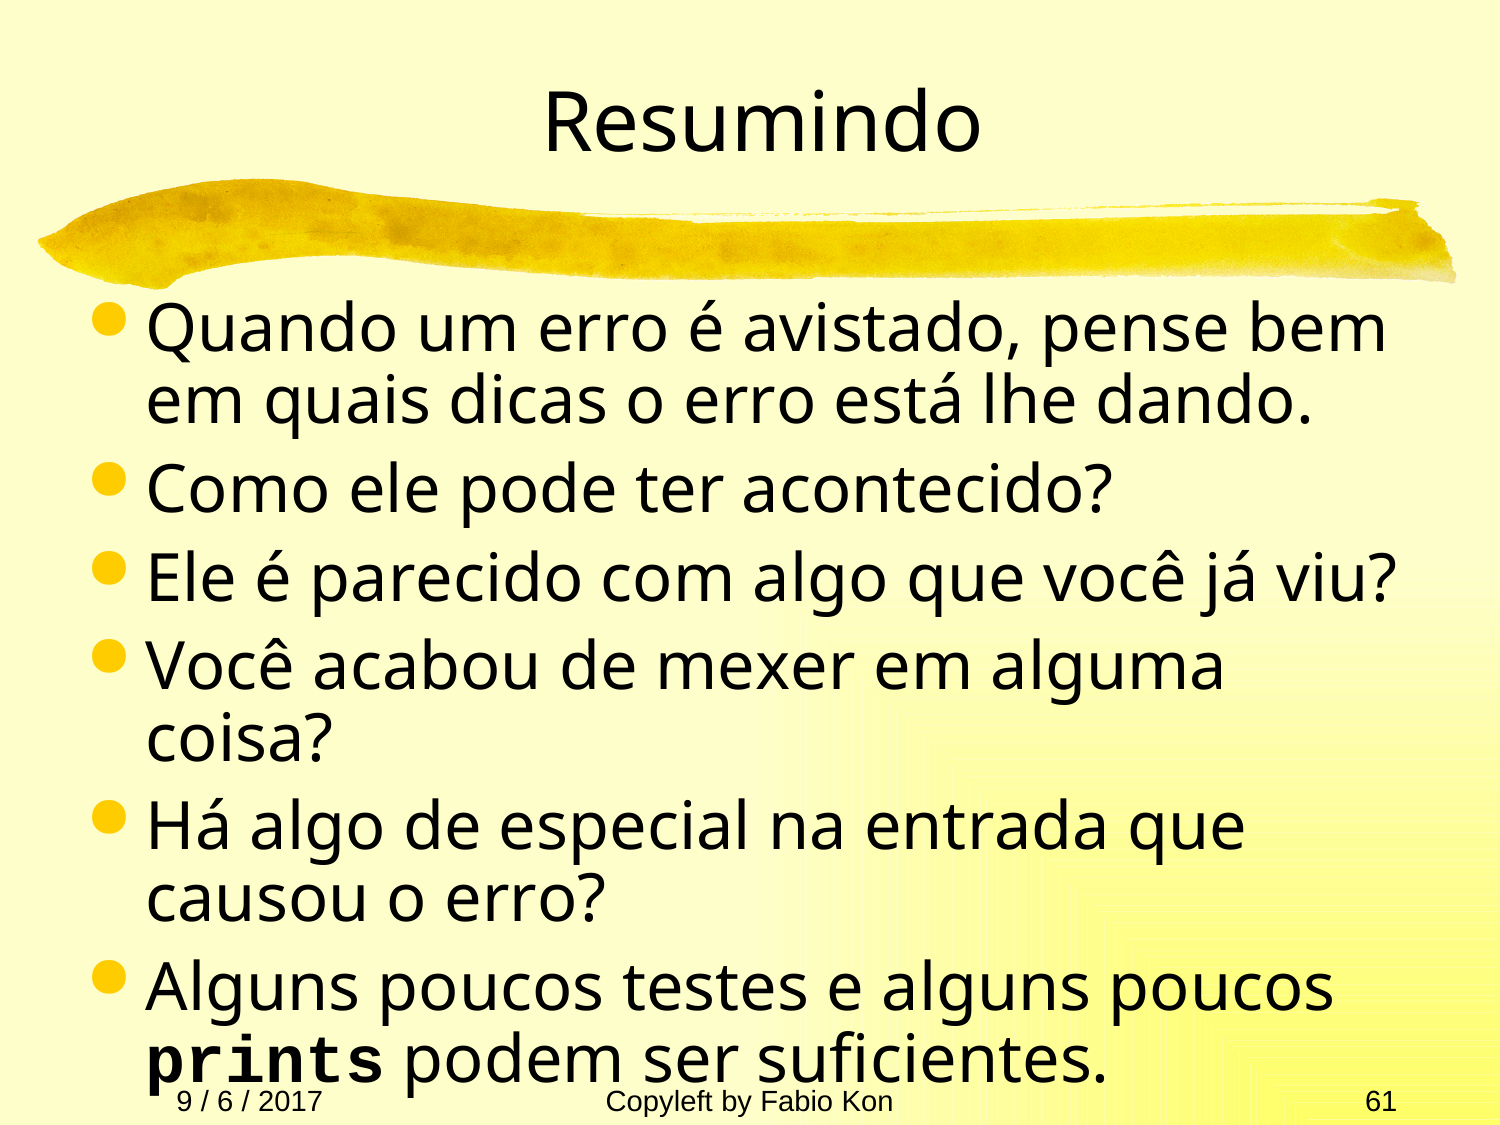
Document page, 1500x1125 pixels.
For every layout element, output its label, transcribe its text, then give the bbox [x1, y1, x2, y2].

title Resumindo [125, 0, 1401, 177]
picture [24, 174, 1463, 297]
list Quando um erro é avistado, pense bem em quais dicas o erro está lhe dando. Como ele pode ter acontecido? Ele é parecido com algo que você já viu? Você acabou de mexer em alguma coisa? Há algo de especial na entrada que causou o erro? Alguns poucos testes e alguns poucos prints podem ser suficientes. [74, 286, 1417, 1087]
